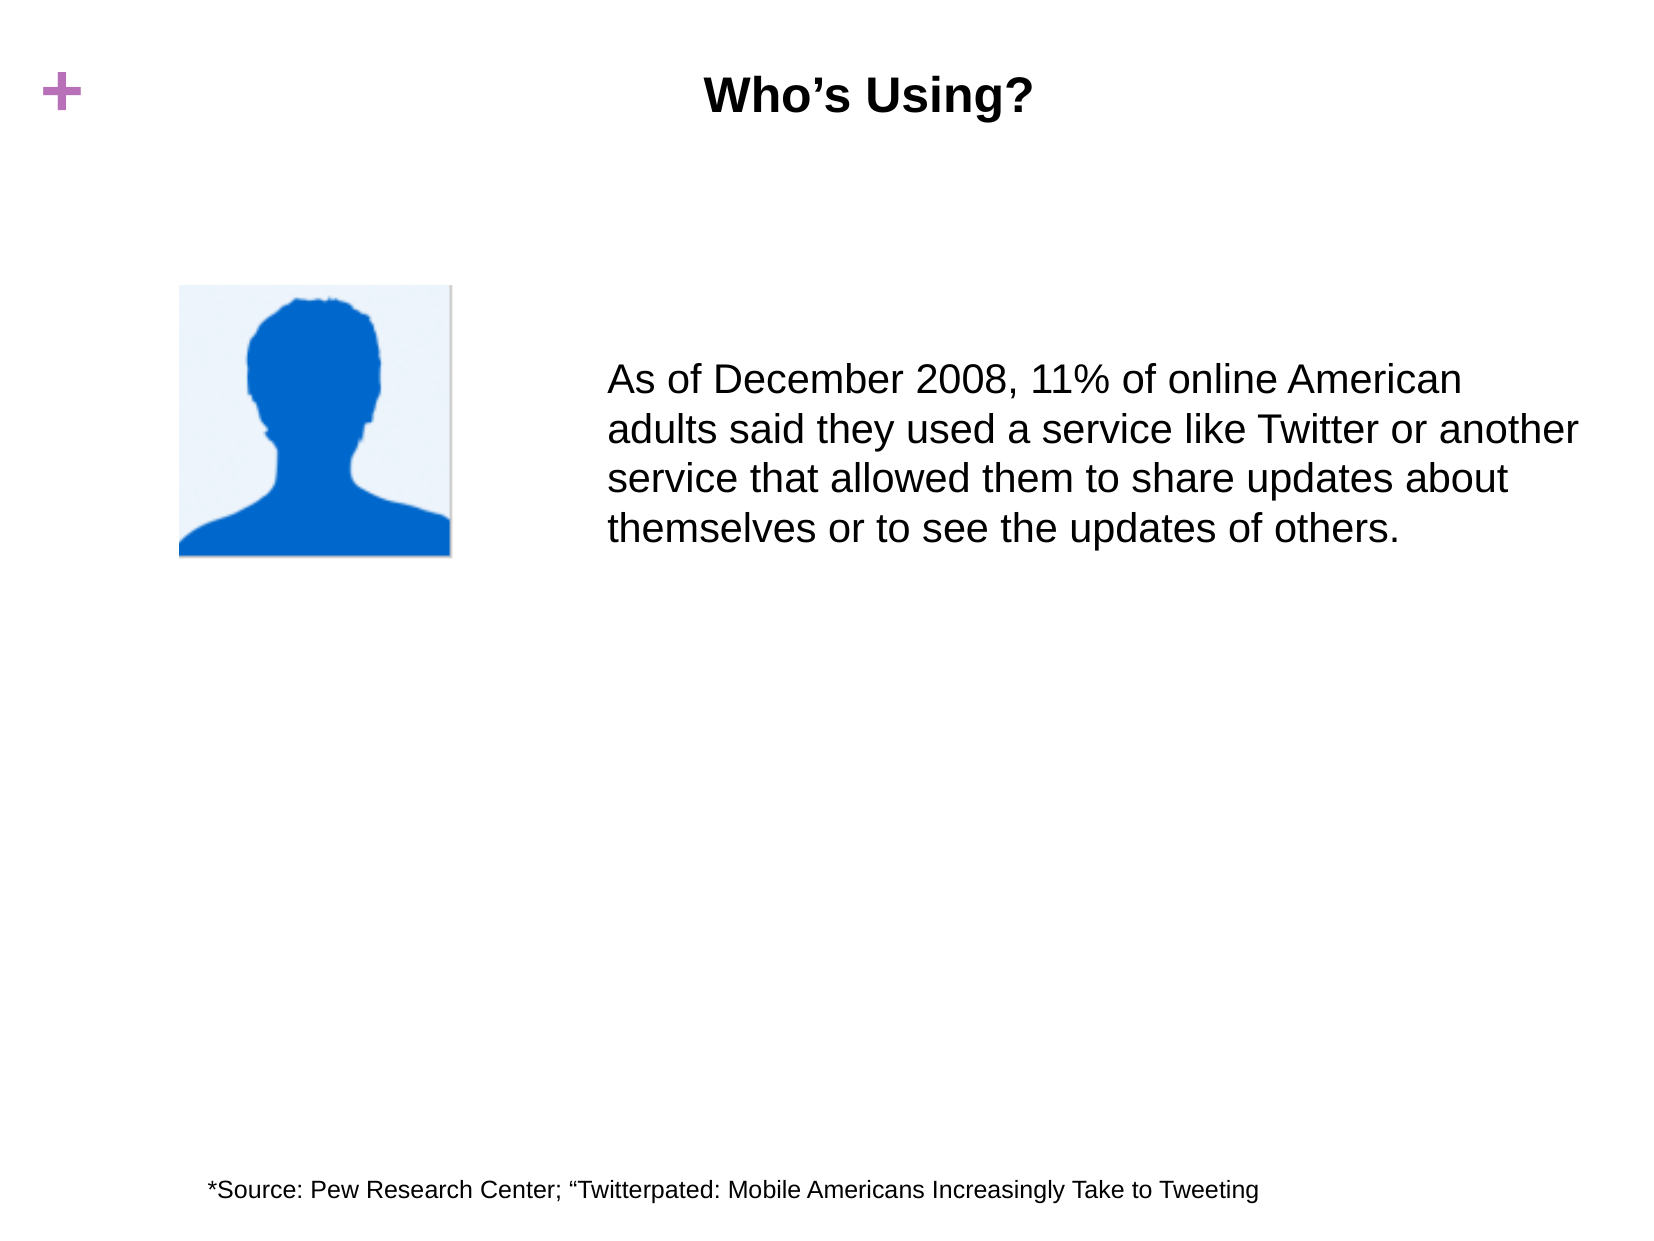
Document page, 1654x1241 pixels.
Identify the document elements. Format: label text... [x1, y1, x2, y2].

text_box Who’s Using? [688, 55, 1654, 131]
picture [179, 285, 455, 561]
text_box *Source: Pew Research Center; “Twitterpated: Mobile Americans Increasingly Take to Tweeting [192, 1165, 1502, 1211]
text_box As of December 2008, 11% of online American adults said they used a service like Twitter or another service that allowed them to share updates about themselves or to see the updates of others. [592, 344, 1599, 559]
